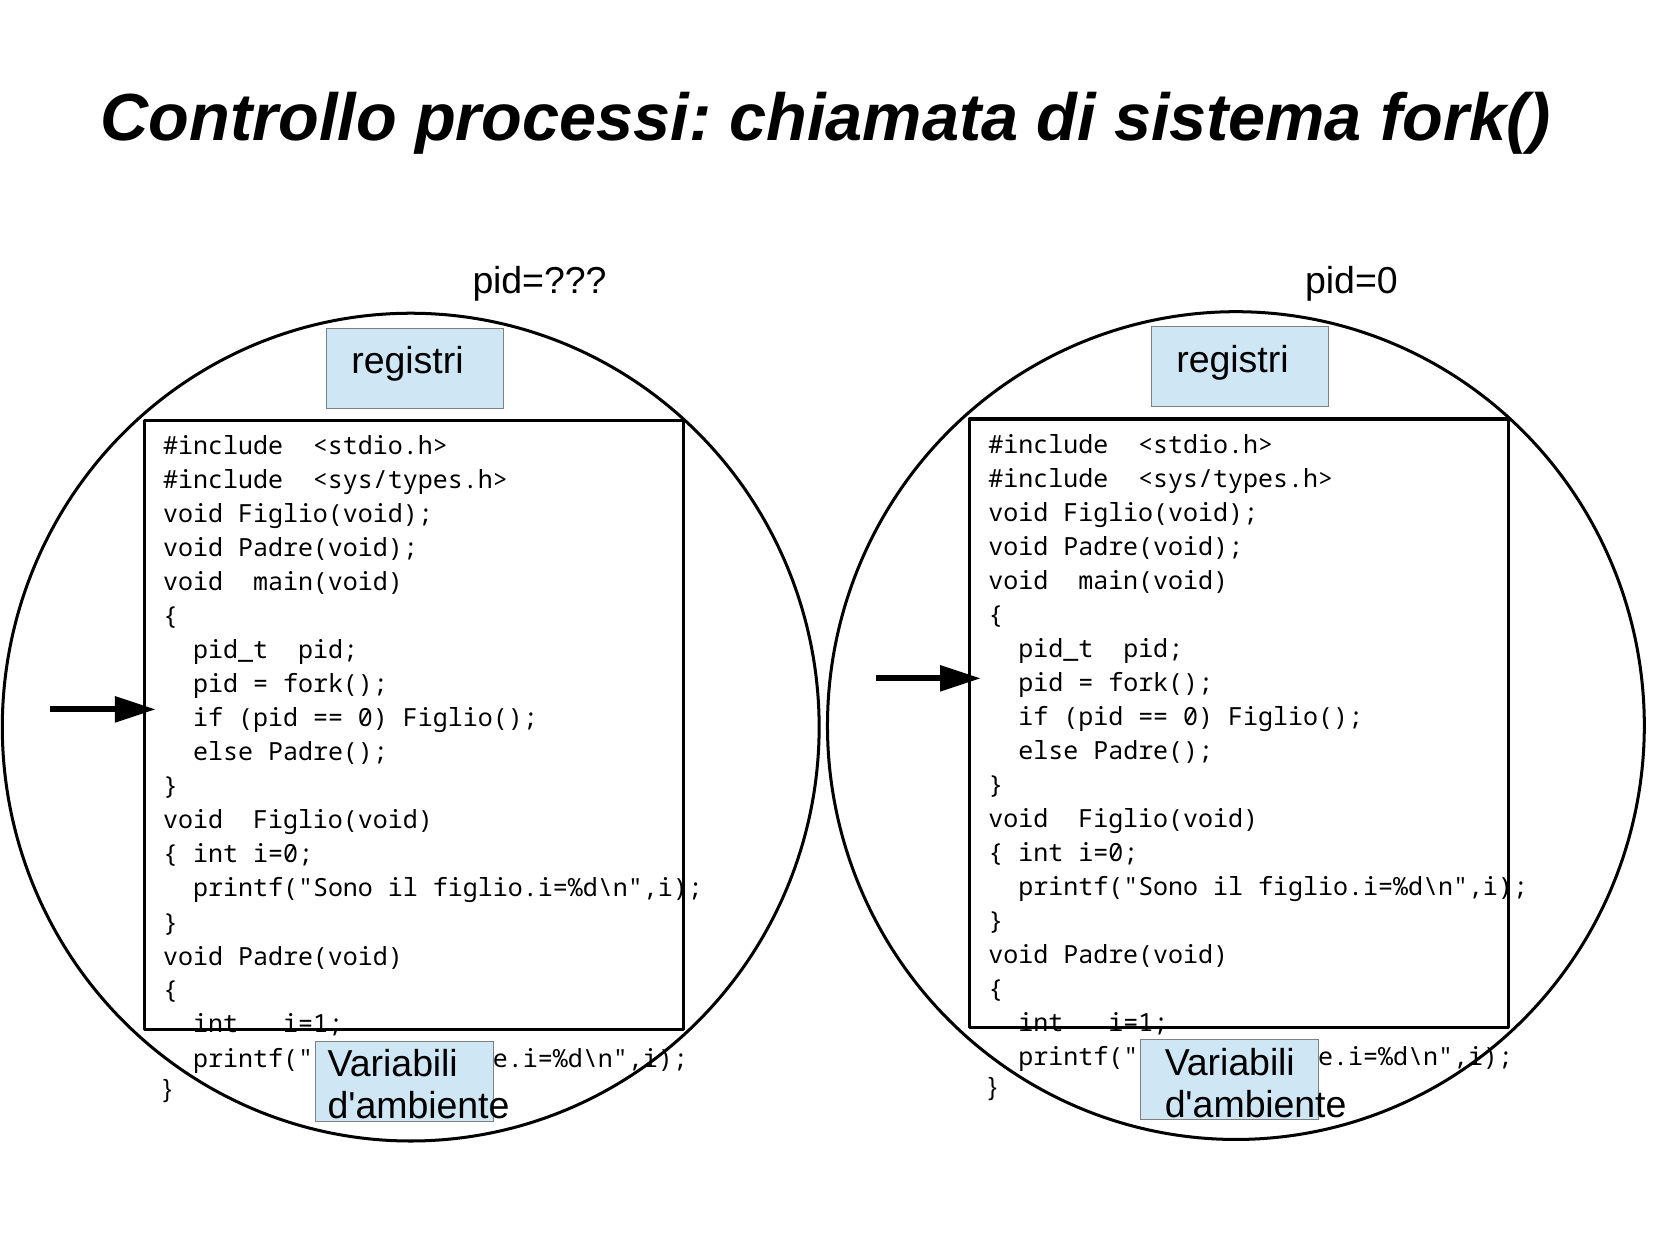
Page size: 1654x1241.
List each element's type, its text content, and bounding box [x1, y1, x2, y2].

text_box [1140, 1039, 1149, 1120]
text_box [1151, 326, 1329, 407]
text_box #include <stdio.h> #include <sys/types.h> void Figlio(void); void Padre(void); void main(void) { pid_t pid; pid = fork(); if (pid == 0) Figlio(); else Padre(); } void Figlio(void) { int i=0; printf("Sono il figlio.i=%d\n",i); } void Padre(void) { int i=1; printf("Sono il padre.i=%d\n",i); } [685, 420, 828, 1030]
text_box pid=0 [1290, 251, 1441, 309]
title Controllo processi: chiamata di sistema fork() [82, 13, 1571, 222]
text_box #include <stdio.h> #include <sys/types.h> void Figlio(void); void Padre(void); void main(void) { pid_t pid; pid = fork(); if (pid == 0) Figlio(); else Padre(); } void Figlio(void) { int i=0; printf("Sono il figlio.i=%d\n",i); } void Padre(void) { int i=1; printf("Sono il padre.i=%d\n",i); } [148, 422, 682, 1028]
text_box Variabili d'ambiente [312, 1035, 543, 1135]
text_box #include <stdio.h> #include <sys/types.h> void Figlio(void); void Padre(void); void main(void) { pid_t pid; pid = fork(); if (pid == 0) Figlio(); else Padre(); } void Figlio(void) { int i=0; printf("Sono il figlio.i=%d\n",i); } void Padre(void) { int i=1; printf("Sono il padre.i=%d\n",i); } [1510, 419, 1653, 1028]
text_box registri [1161, 330, 1392, 388]
text_box Variabili d'ambiente [1149, 1033, 1380, 1133]
text_box [326, 328, 504, 409]
text_box pid=??? [457, 251, 788, 309]
text_box registri [336, 332, 567, 389]
text_box #include <stdio.h> #include <sys/types.h> void Figlio(void); void Padre(void); void main(void) { pid_t pid; pid = fork(); if (pid == 0) Figlio(); else Padre(); } void Figlio(void) { int i=0; printf("Sono il figlio.i=%d\n",i); } void Padre(void) { int i=1; printf("Sono il padre.i=%d\n",i); } [973, 421, 1507, 1026]
